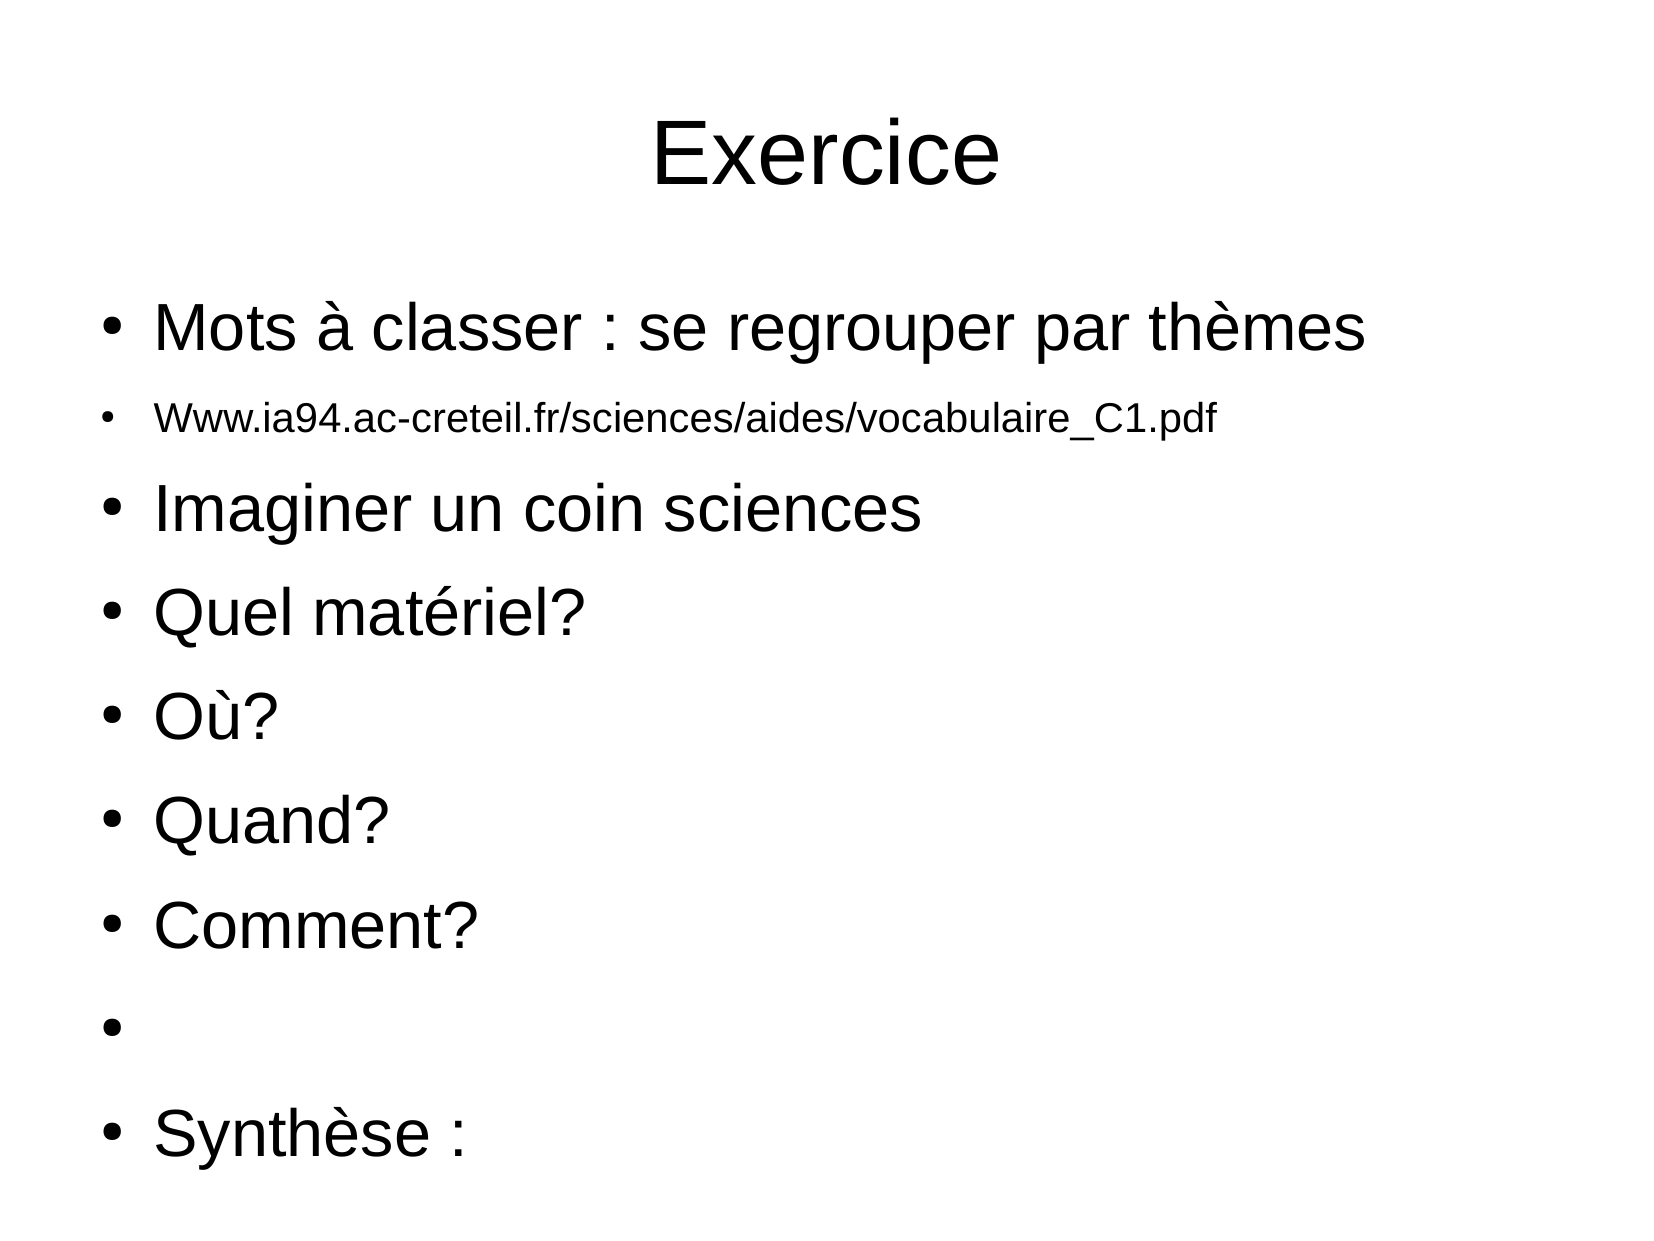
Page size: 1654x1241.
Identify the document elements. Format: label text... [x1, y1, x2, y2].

list Mots à classer : se regrouper par thèmes Www.ia94.ac-creteil.fr/sciences/aides/vocabulaire_C1.pdf Imaginer un coin sciences Quel matériel? Où? Quand? Comment? Synthèse : [82, 290, 1571, 1172]
title Exercice [82, 49, 1571, 257]
